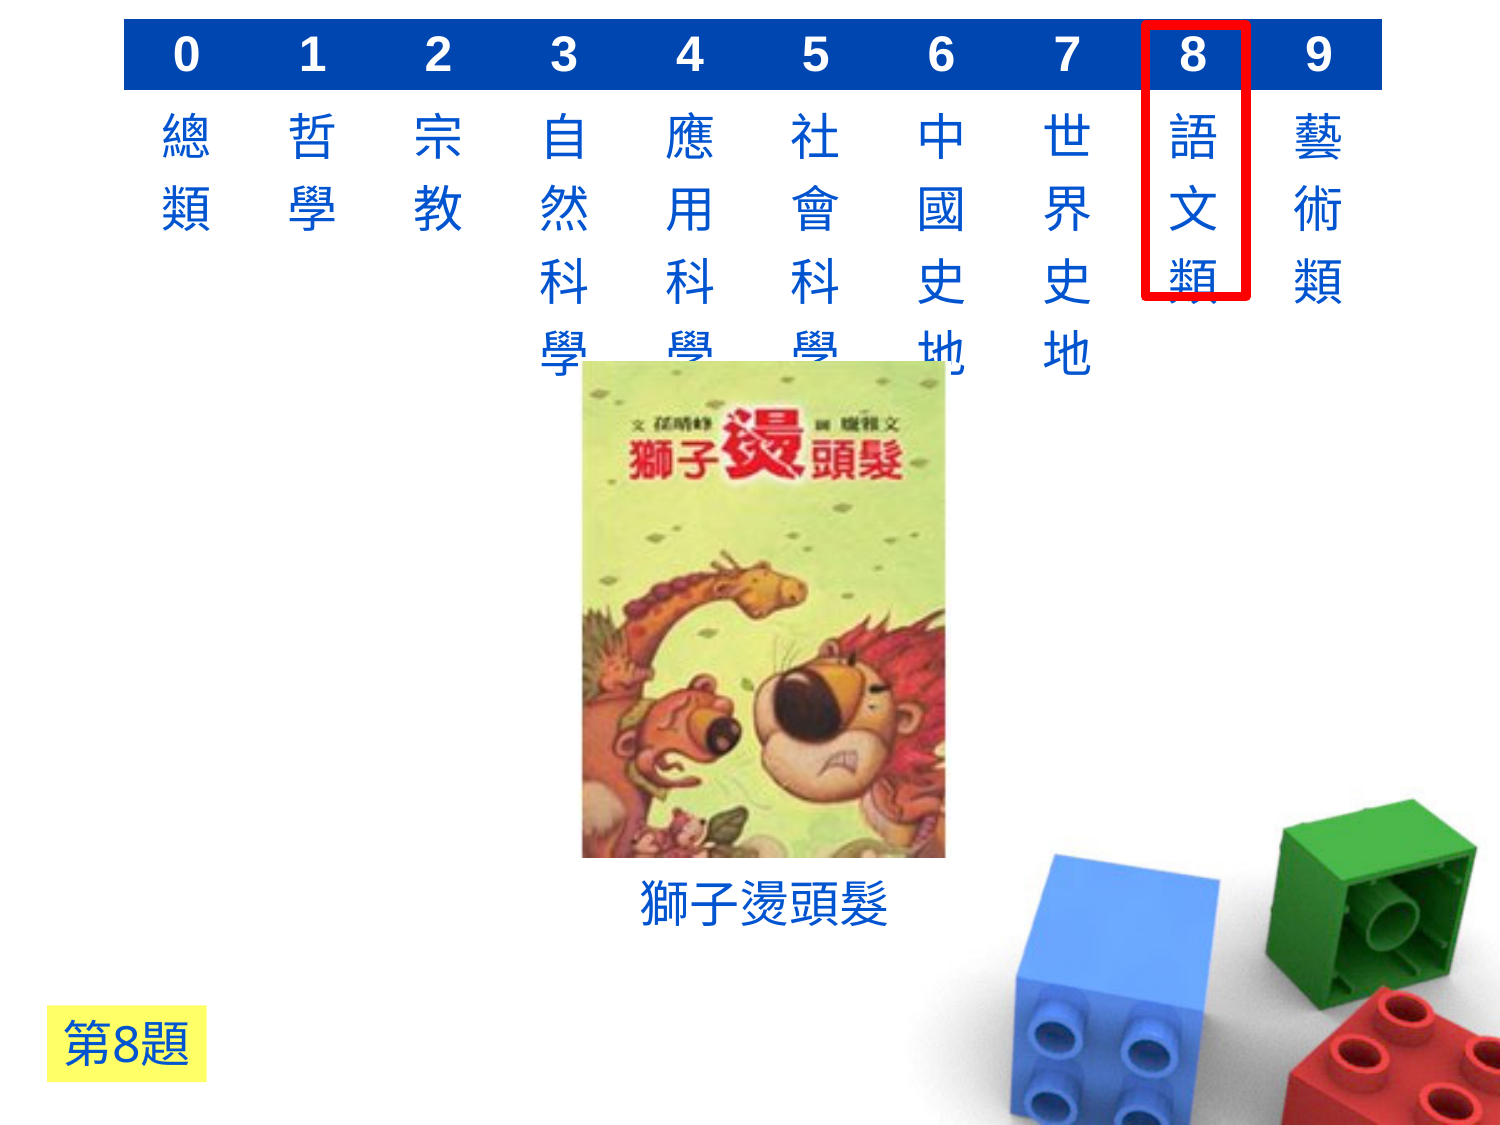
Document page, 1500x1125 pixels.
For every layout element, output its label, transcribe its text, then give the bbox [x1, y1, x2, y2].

text_box 第8題 [47, 1005, 207, 1083]
table_header 3 [501, 19, 627, 90]
table_cell 中國史地 [941, 348, 948, 361]
picture [249, 187, 1500, 1125]
text_box 獅子燙頭髮 [584, 864, 945, 940]
table_cell 應用科學 [627, 90, 753, 361]
table_header 8 [1130, 19, 1256, 90]
table_cell 語文類 [1150, 90, 1241, 292]
table_header 7 [1004, 19, 1130, 90]
table_header 8 [1150, 30, 1241, 90]
table_cell 社會科學 [753, 90, 879, 361]
table_header 9 [1256, 19, 1382, 90]
table_header 6 [879, 19, 1004, 90]
table_header 1 [250, 19, 376, 90]
table_header 2 [376, 19, 501, 90]
table_cell 宗教 [376, 90, 501, 395]
table_cell 自然科學 [501, 90, 627, 395]
table_header 4 [627, 19, 753, 90]
table_cell 中國史地 [879, 90, 1004, 395]
table_cell 藝術類 [1256, 90, 1382, 395]
table_cell 語文類 [1198, 271, 1210, 276]
table_cell 世界史地 [1004, 90, 1130, 395]
table_header 0 [124, 19, 250, 90]
table_cell 哲學 [250, 90, 376, 395]
table_cell 總類 [124, 90, 250, 395]
table_cell 語文類 [1198, 279, 1210, 284]
table_header 5 [753, 19, 879, 90]
table_cell 語文類 [1130, 90, 1256, 395]
